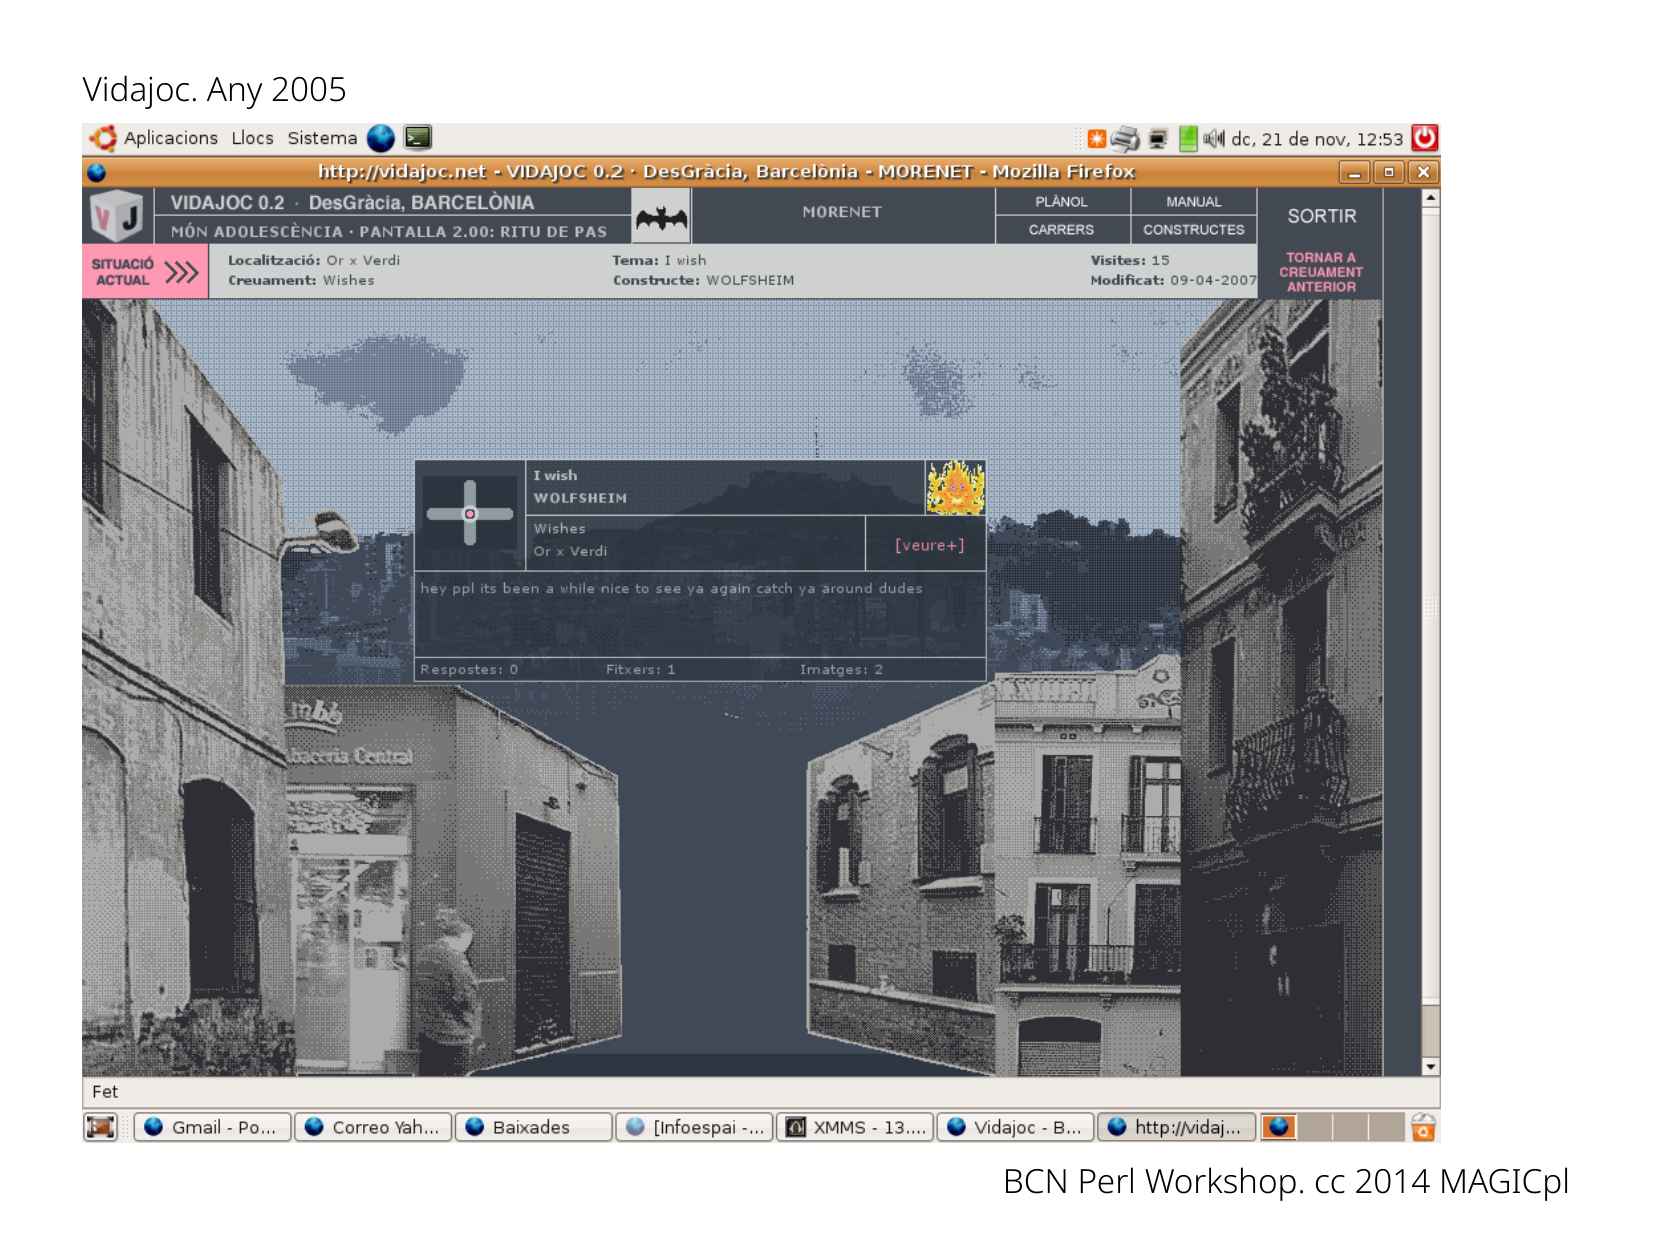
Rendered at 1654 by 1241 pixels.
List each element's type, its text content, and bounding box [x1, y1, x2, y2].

title BCN Perl Workshop. cc 2014 MAGICpl [82, 1139, 1571, 1223]
title Vidajoc. Any 2005 [82, 47, 1571, 130]
picture [82, 123, 1441, 1143]
